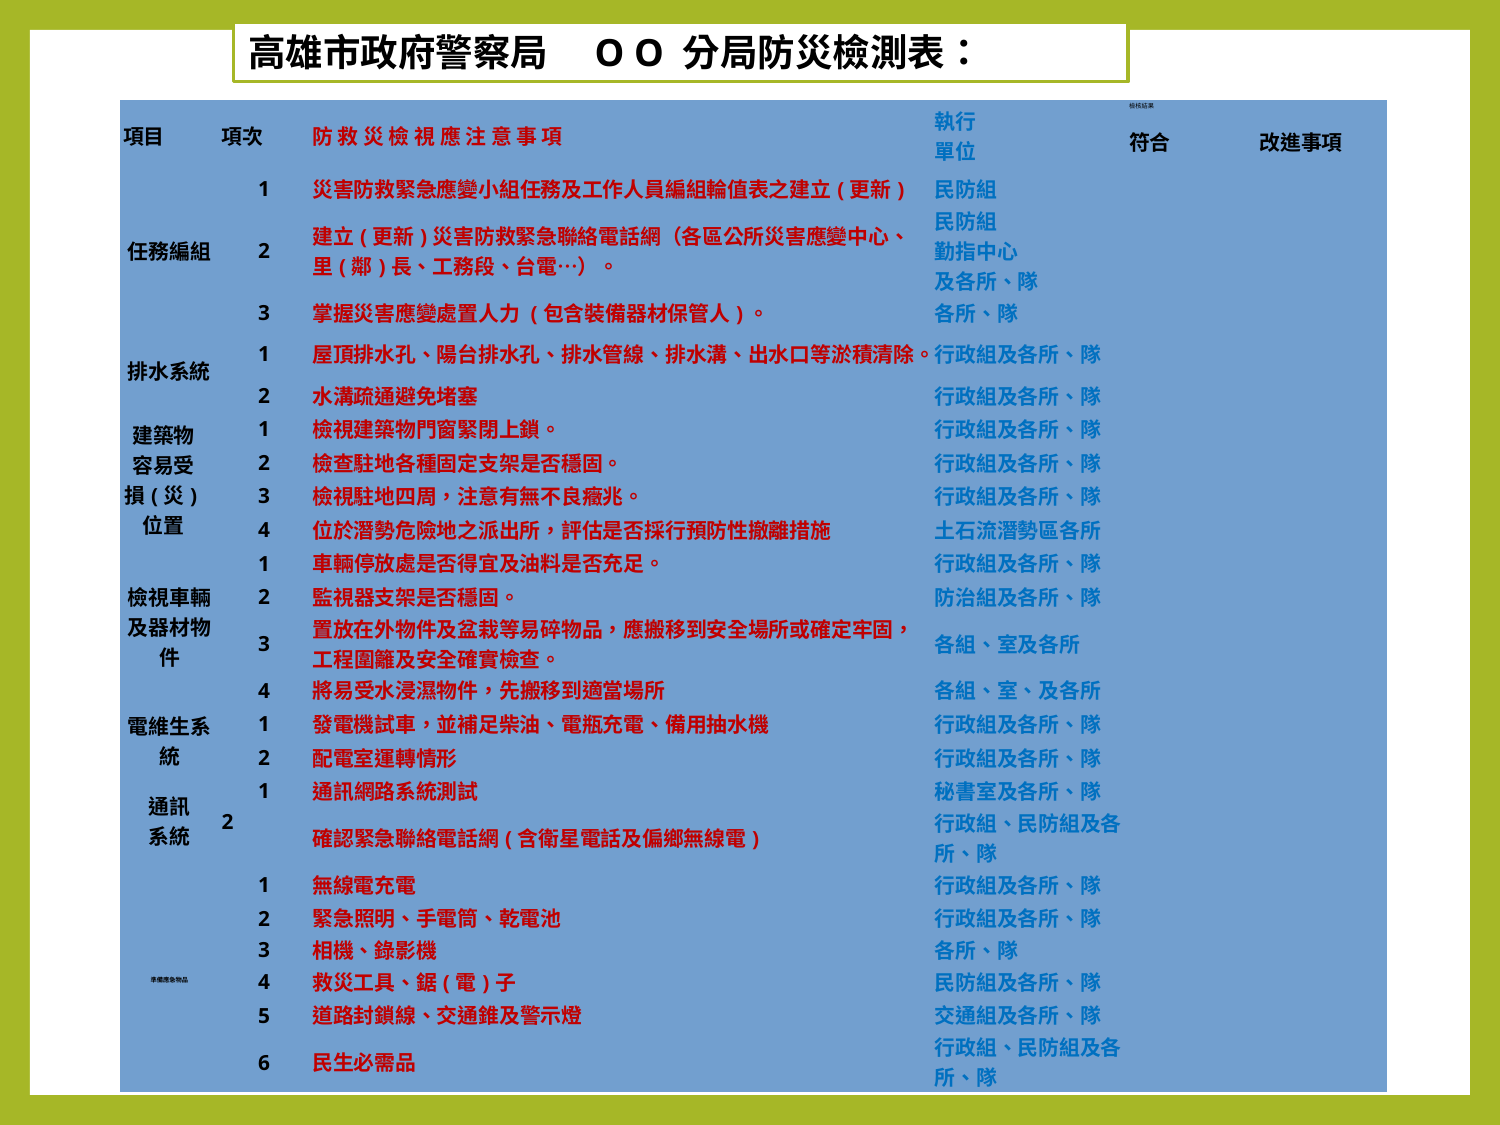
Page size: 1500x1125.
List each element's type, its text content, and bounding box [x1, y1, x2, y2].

table_cell [1126, 580, 1257, 613]
table_cell 檢視駐地四周，注意有無不良癥兆。 [309, 479, 932, 513]
table_cell 行政組、民防組及各所、隊 [932, 1032, 1126, 1092]
table_cell 3 [219, 479, 309, 513]
table_cell 1 [219, 868, 309, 901]
table_cell 行政組及各所、隊 [932, 412, 1126, 446]
table_cell 各所、隊 [932, 935, 1126, 965]
table_cell 救災工具、鋸(電)子 [309, 965, 932, 998]
table_cell 行政組及各所、隊 [932, 479, 1126, 513]
table_cell [1126, 613, 1257, 673]
table_cell [1126, 673, 1257, 707]
table_cell 2 [219, 580, 309, 613]
table_cell [1126, 412, 1257, 446]
table_cell 通訊網路系統測試 [309, 774, 932, 807]
table_cell [1257, 613, 1387, 673]
table_cell 掌握災害應變處置人力 (包含裝備器材保管人)。 [309, 295, 932, 329]
table_cell 檢視車輛及器材物件 [120, 546, 219, 707]
table_cell [1257, 901, 1387, 935]
table_cell 土石流潛勢區各所 [932, 513, 1126, 546]
table_cell 2 [219, 740, 309, 774]
table_cell [1126, 378, 1257, 412]
table_cell [1126, 998, 1257, 1032]
table_cell 3 [219, 613, 309, 673]
table_cell 1 [219, 329, 309, 378]
table_cell [1257, 446, 1387, 479]
table_cell [1257, 329, 1387, 378]
table_cell [1126, 546, 1257, 580]
table_cell 行政組及各所、隊 [932, 446, 1126, 479]
table_cell 行政組及各所、隊 [932, 546, 1126, 580]
table_cell [1257, 740, 1387, 774]
table_cell 建立(更新)災害防救緊急聯絡電話網（各區公所災害應變中心、里(鄰)長、工務段、台電…）。 [309, 205, 932, 295]
table_cell 發電機試車，並補足柴油、電瓶充電、備用抽水機 [309, 707, 932, 740]
table_cell 4 [219, 965, 309, 998]
table_header 執行 單位 [932, 100, 1126, 172]
table_cell 行政組、民防組及各所、隊 [932, 807, 1126, 868]
table_cell [1126, 446, 1257, 479]
table_cell 2 [219, 446, 309, 479]
table_cell [1126, 329, 1257, 378]
table_cell [1126, 1032, 1257, 1092]
table_cell [1257, 673, 1387, 707]
table_cell [1126, 901, 1257, 935]
table_cell 災害防救緊急應變小組任務及工作人員編組輪值表之建立(更新) [309, 172, 932, 205]
table_cell [1126, 868, 1257, 901]
table_cell 檢視建築物門窗緊閉上鎖。 [309, 412, 932, 446]
table_header 檢核結果 [1126, 100, 1387, 112]
table_cell [1257, 479, 1387, 513]
table_cell [1257, 295, 1387, 329]
table_cell 準備應急物品 [120, 868, 219, 1092]
table_cell 檢查駐地各種固定支架是否穩固。 [309, 446, 932, 479]
table_cell 行政組及各所、隊 [932, 740, 1126, 774]
table_cell 行政組及各所、隊 [932, 329, 1126, 378]
text_box 高雄市政府警察局 O O 分局防災檢測表： [233, 22, 1129, 82]
table_cell 2 [219, 378, 309, 412]
table_cell [1257, 935, 1387, 965]
table_cell [1257, 998, 1387, 1032]
table_cell 1 [219, 412, 309, 446]
table_cell 排水系統 [120, 329, 219, 412]
table_cell [1126, 205, 1257, 295]
table_cell [1126, 807, 1257, 868]
table_cell 1 [219, 774, 309, 807]
table_cell 1 [219, 546, 309, 580]
table_cell 民生必需品 [309, 1032, 932, 1092]
table_cell 水溝疏通避免堵塞 [309, 378, 932, 412]
table_cell [1126, 295, 1257, 329]
table_cell 1 [219, 707, 309, 740]
table_cell [1126, 479, 1257, 513]
table_cell [1257, 172, 1387, 205]
table_cell 將易受水浸濕物件，先搬移到適當場所 [309, 673, 932, 707]
table_cell 道路封鎖線、交通錐及警示燈 [309, 998, 932, 1032]
table_cell [1257, 205, 1387, 295]
table_cell 行政組及各所、隊 [932, 901, 1126, 935]
table_cell 6 [219, 1032, 309, 1092]
table_cell 4 [219, 513, 309, 546]
table_header 防 救 災 檢 視 應 注 意 事 項 [309, 100, 932, 172]
table_cell [1126, 740, 1257, 774]
table_cell 確認緊急聯絡電話網(含衛星電話及偏鄉無線電) [309, 807, 932, 868]
table_cell 各組、室、及各所 [932, 673, 1126, 707]
table_cell 行政組及各所、隊 [932, 868, 1126, 901]
table_cell 屋頂排水孔、陽台排水孔、排水管線、排水溝、出水口等淤積清除。 [309, 329, 932, 378]
table_cell 4 [219, 673, 309, 707]
table_cell [1126, 774, 1257, 807]
table_cell [1257, 378, 1387, 412]
table_cell 任務編組 [120, 172, 219, 329]
table_cell 2 [219, 205, 309, 295]
table_cell 行政組及各所、隊 [932, 707, 1126, 740]
table_cell 監視器支架是否穩固。 [309, 580, 932, 613]
table_cell [1257, 546, 1387, 580]
table_cell 符合 [1126, 112, 1257, 172]
table_cell 配電室運轉情形 [309, 740, 932, 774]
table_cell 秘書室及各所、隊 [932, 774, 1126, 807]
table_cell 民防組及各所、隊 [932, 965, 1126, 998]
table_cell 位於潛勢危險地之派出所，評估是否採行預防性撤離措施 [309, 513, 932, 546]
table_cell 行政組及各所、隊 [932, 378, 1126, 412]
table_cell 3 [219, 935, 309, 965]
table_cell 通訊 系統 [120, 774, 219, 868]
table_cell [1257, 774, 1387, 807]
table_cell 緊急照明、手電筒、乾電池 [309, 901, 932, 935]
table_cell [1257, 965, 1387, 998]
table_cell 2 [219, 901, 309, 935]
table_cell [1257, 868, 1387, 901]
table_cell [1257, 1032, 1387, 1092]
table_cell 各組、室及各所 [932, 613, 1126, 673]
table_cell [1257, 707, 1387, 740]
table_cell 2 [219, 807, 309, 868]
table_cell 防治組及各所、隊 [932, 580, 1126, 613]
table_cell 置放在外物件及盆栽等易碎物品，應搬移到安全場所或確定牢固，工程圍籬及安全確實檢查。 [309, 613, 932, 673]
table_cell [1257, 807, 1387, 868]
table_cell [1257, 513, 1387, 546]
table_header 項目 [120, 100, 219, 172]
table_cell [1257, 580, 1387, 613]
table_cell [1126, 707, 1257, 740]
table_cell 民防組 勤指中心 及各所、隊 [932, 205, 1126, 295]
table_cell 改進事項 [1257, 112, 1387, 172]
table_cell 車輛停放處是否得宜及油料是否充足。 [309, 546, 932, 580]
table_cell [1257, 412, 1387, 446]
table_cell [1126, 513, 1257, 546]
table_cell 無線電充電 [309, 868, 932, 901]
table_cell 相機、錄影機 [309, 935, 932, 965]
table_cell [1126, 172, 1257, 205]
table_cell 5 [219, 998, 309, 1032]
table_cell 1 [219, 172, 309, 205]
table_cell 各所、隊 [932, 295, 1126, 329]
table_cell 3 [219, 295, 309, 329]
table_header 項次 [219, 100, 309, 172]
table_cell 建築物容易受損(災)位置 [120, 412, 219, 546]
table_cell 交通組及各所、隊 [932, 998, 1126, 1032]
table_cell 電維生系統 [120, 707, 219, 774]
table_cell 民防組 [932, 172, 1126, 205]
table_cell [1126, 935, 1257, 965]
table_cell [1126, 965, 1257, 998]
